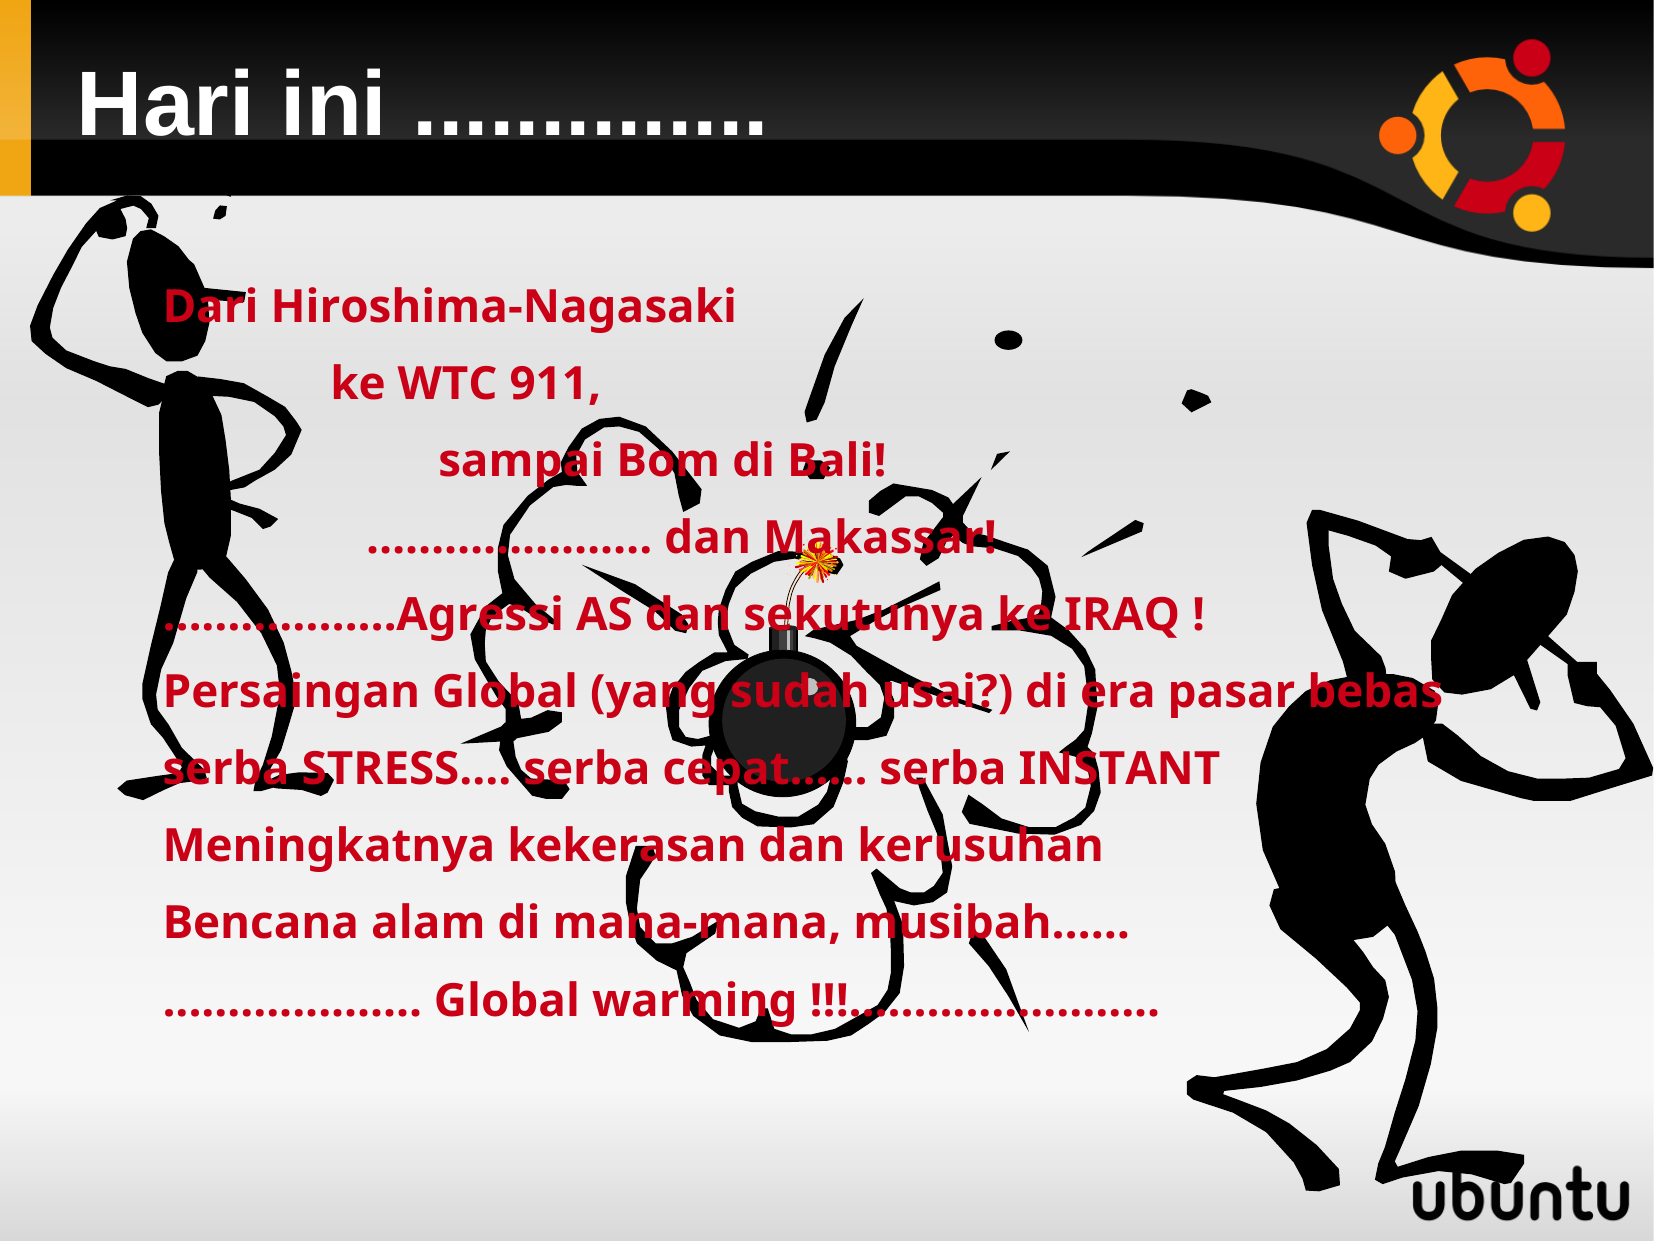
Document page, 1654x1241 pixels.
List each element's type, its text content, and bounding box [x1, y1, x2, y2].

title Hari ini .............. [76, 7, 886, 200]
picture [0, 0, 1654, 1241]
list Dari Hiroshima-Nagasaki ke WTC 911, sampai Bom di Bali! …………………. dan Makassar! ………………Agressi AS dan sekutunya ke IRAQ ! Persaingan Global (yang sudah usai?) di era pasar bebas serba STRESS.... serba cepat...... serba INSTANT Meningkatnya kekerasan dan kerusuhan Bencana alam di mana-mana, musibah…… .................... Global warming !!!........................ [147, 265, 1548, 1142]
